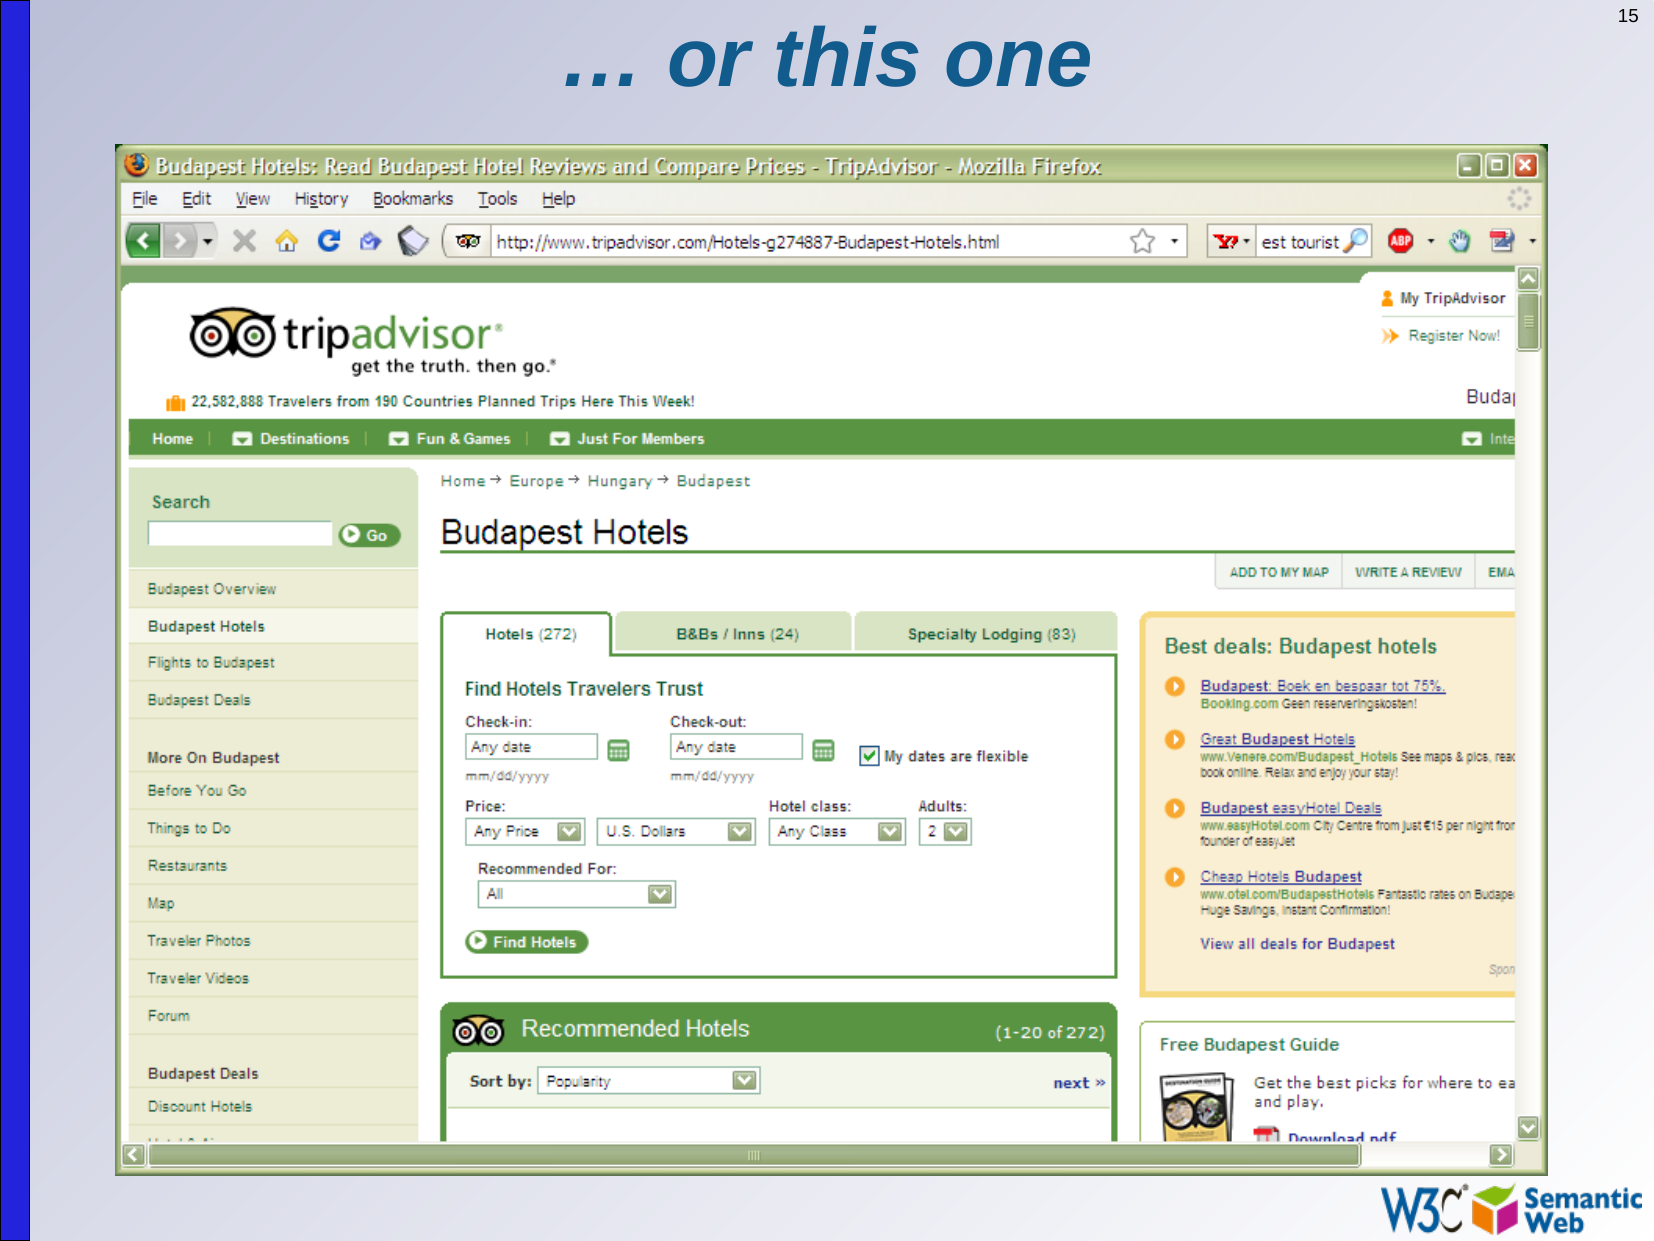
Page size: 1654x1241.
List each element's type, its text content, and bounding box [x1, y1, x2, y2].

picture [1381, 1181, 1642, 1235]
title … or this one [0, 0, 1654, 119]
picture [115, 144, 1548, 1177]
